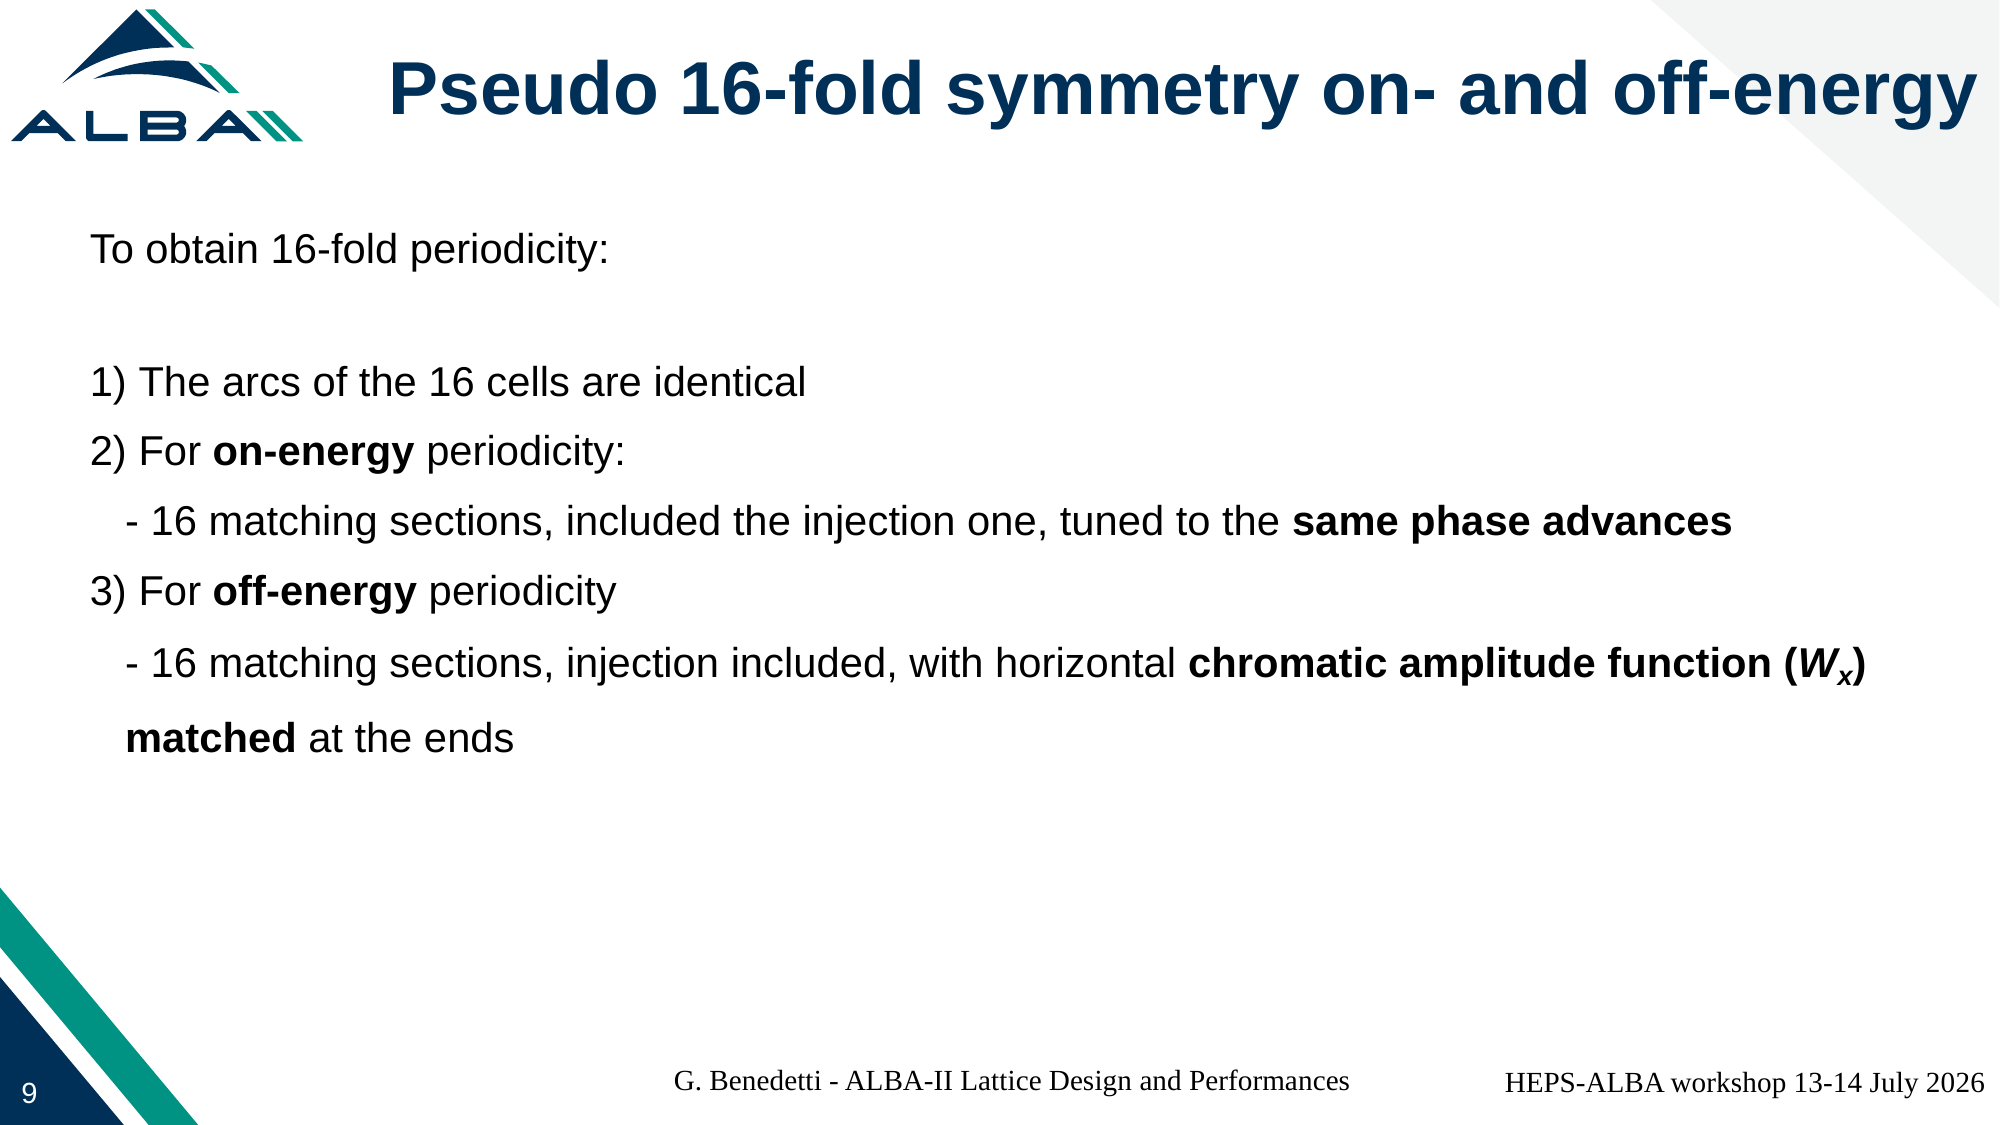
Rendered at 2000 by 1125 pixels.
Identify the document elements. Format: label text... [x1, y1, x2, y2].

text_box To obtain 16-fold periodicity: The arcs of the 16 cells are identical For on-energy periodicity: - 16 matching sections, included the injection one, tuned to the same phase advances For off-energy periodicity - 16 matching sections, injection included, with horizontal chromatic amplitude function (Wx) matched at the ends [75, 195, 1932, 769]
title Pseudo 16-fold symmetry on- and off-energy [225, 0, 1981, 196]
